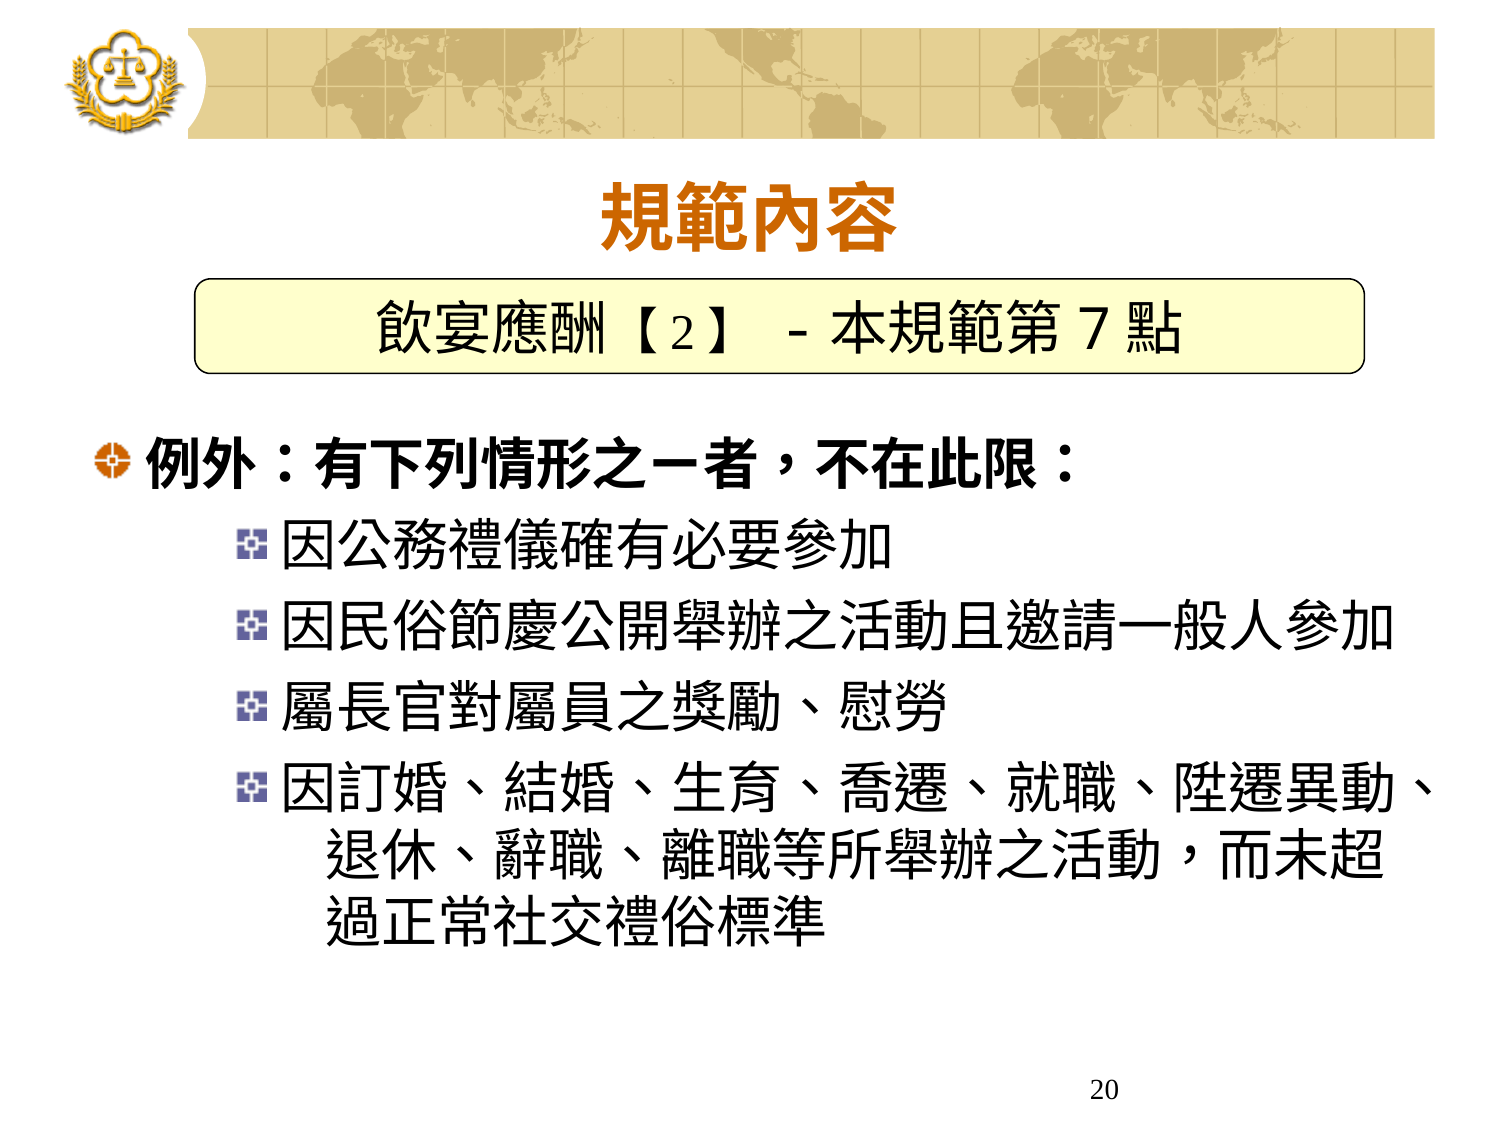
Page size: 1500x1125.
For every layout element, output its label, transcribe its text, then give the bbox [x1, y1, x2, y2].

text_box [1074, 1037, 1388, 1113]
title 規範內容 [584, 152, 999, 278]
text_box 飲宴應酬【2】 -本規範第7點 [194, 278, 1365, 374]
list 例外：有下列情形之ㄧ者，不在此限： 因公務禮儀確有必要參加 因民俗節慶公開舉辦之活動且邀請一般人參加 屬長官對屬員之獎勵、慰勞 因訂婚、結婚、生育、喬遷、就職、陞遷異動、退休、辭職、離職等所舉辦之活動，而未超過正常社交禮俗標準 [76, 420, 1424, 1028]
